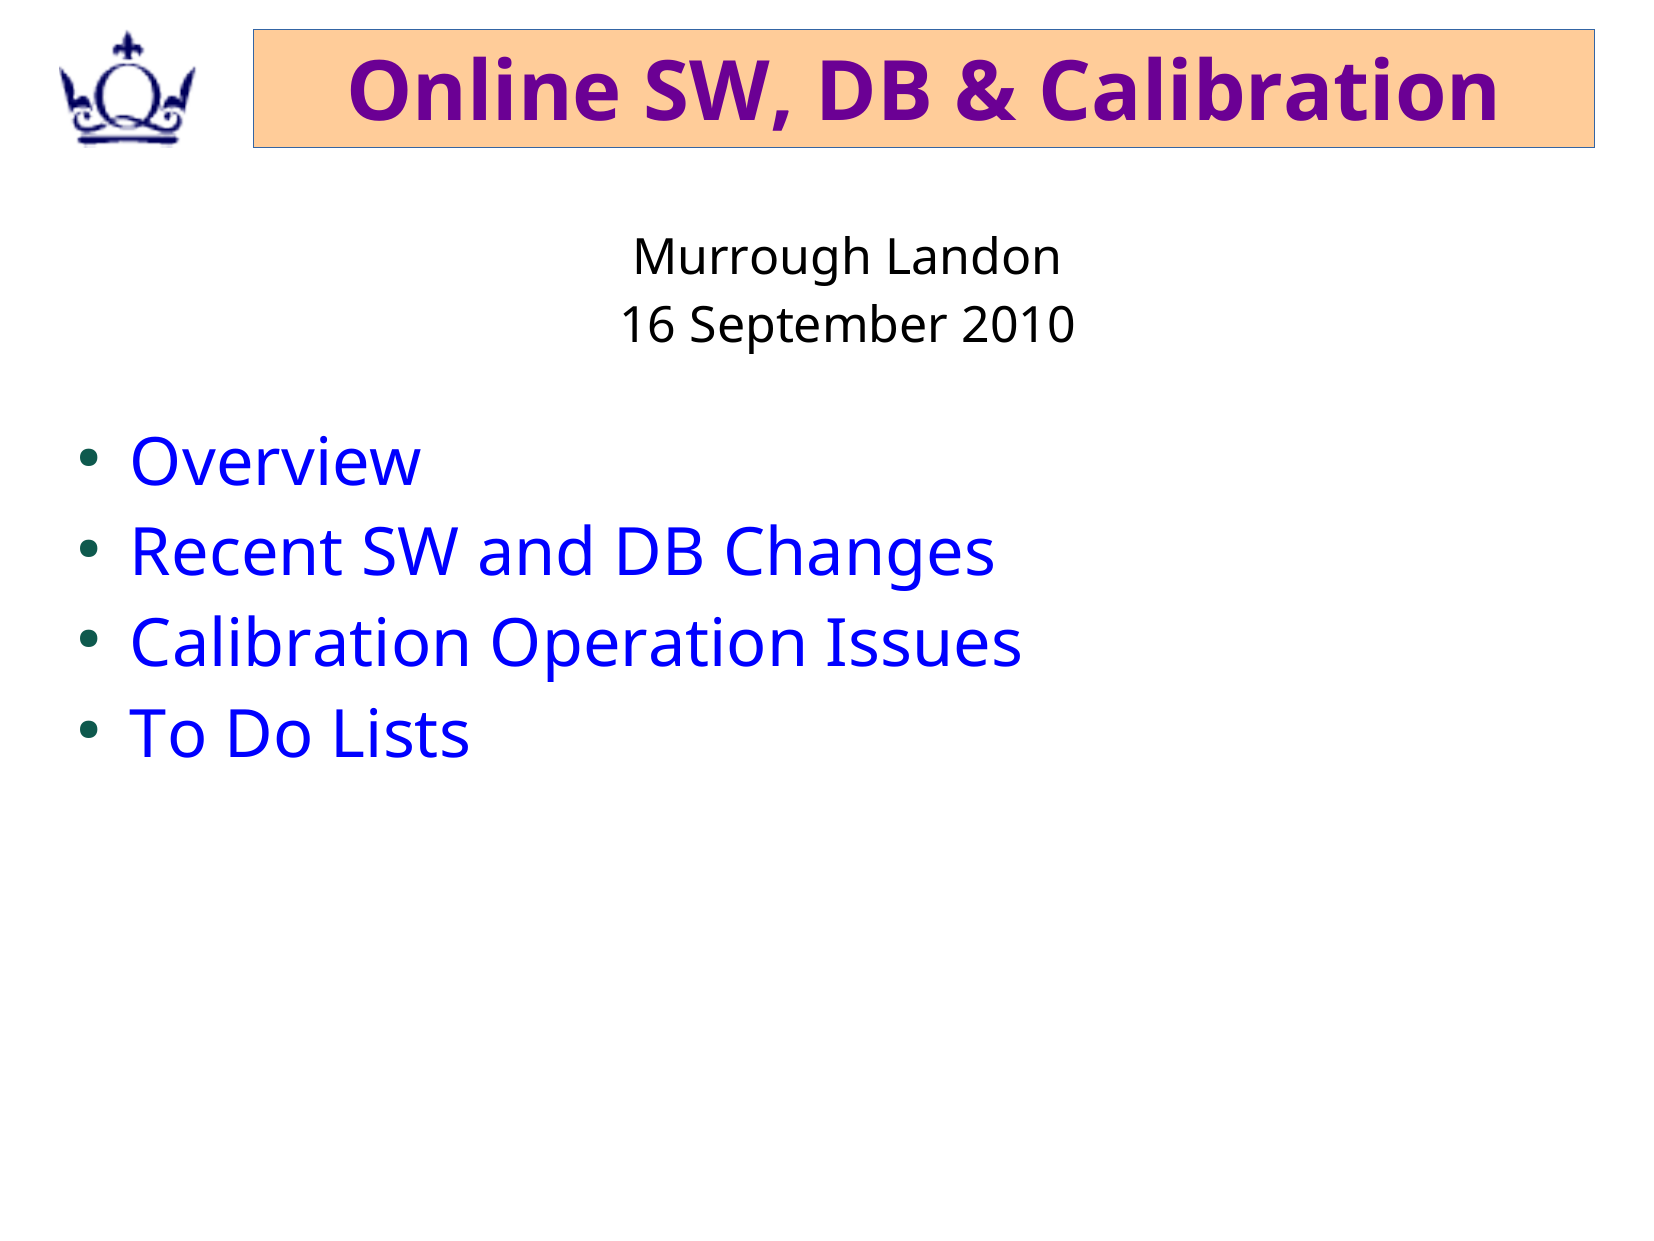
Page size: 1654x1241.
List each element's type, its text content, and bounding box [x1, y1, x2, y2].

text_box Murrough Landon 16 September 2010 [476, 220, 1219, 360]
list Overview Recent SW and DB Changes Calibration Operation Issues To Do Lists [59, 413, 1595, 1127]
title Online SW, DB & Calibration [253, 29, 1595, 148]
picture [59, 29, 200, 148]
